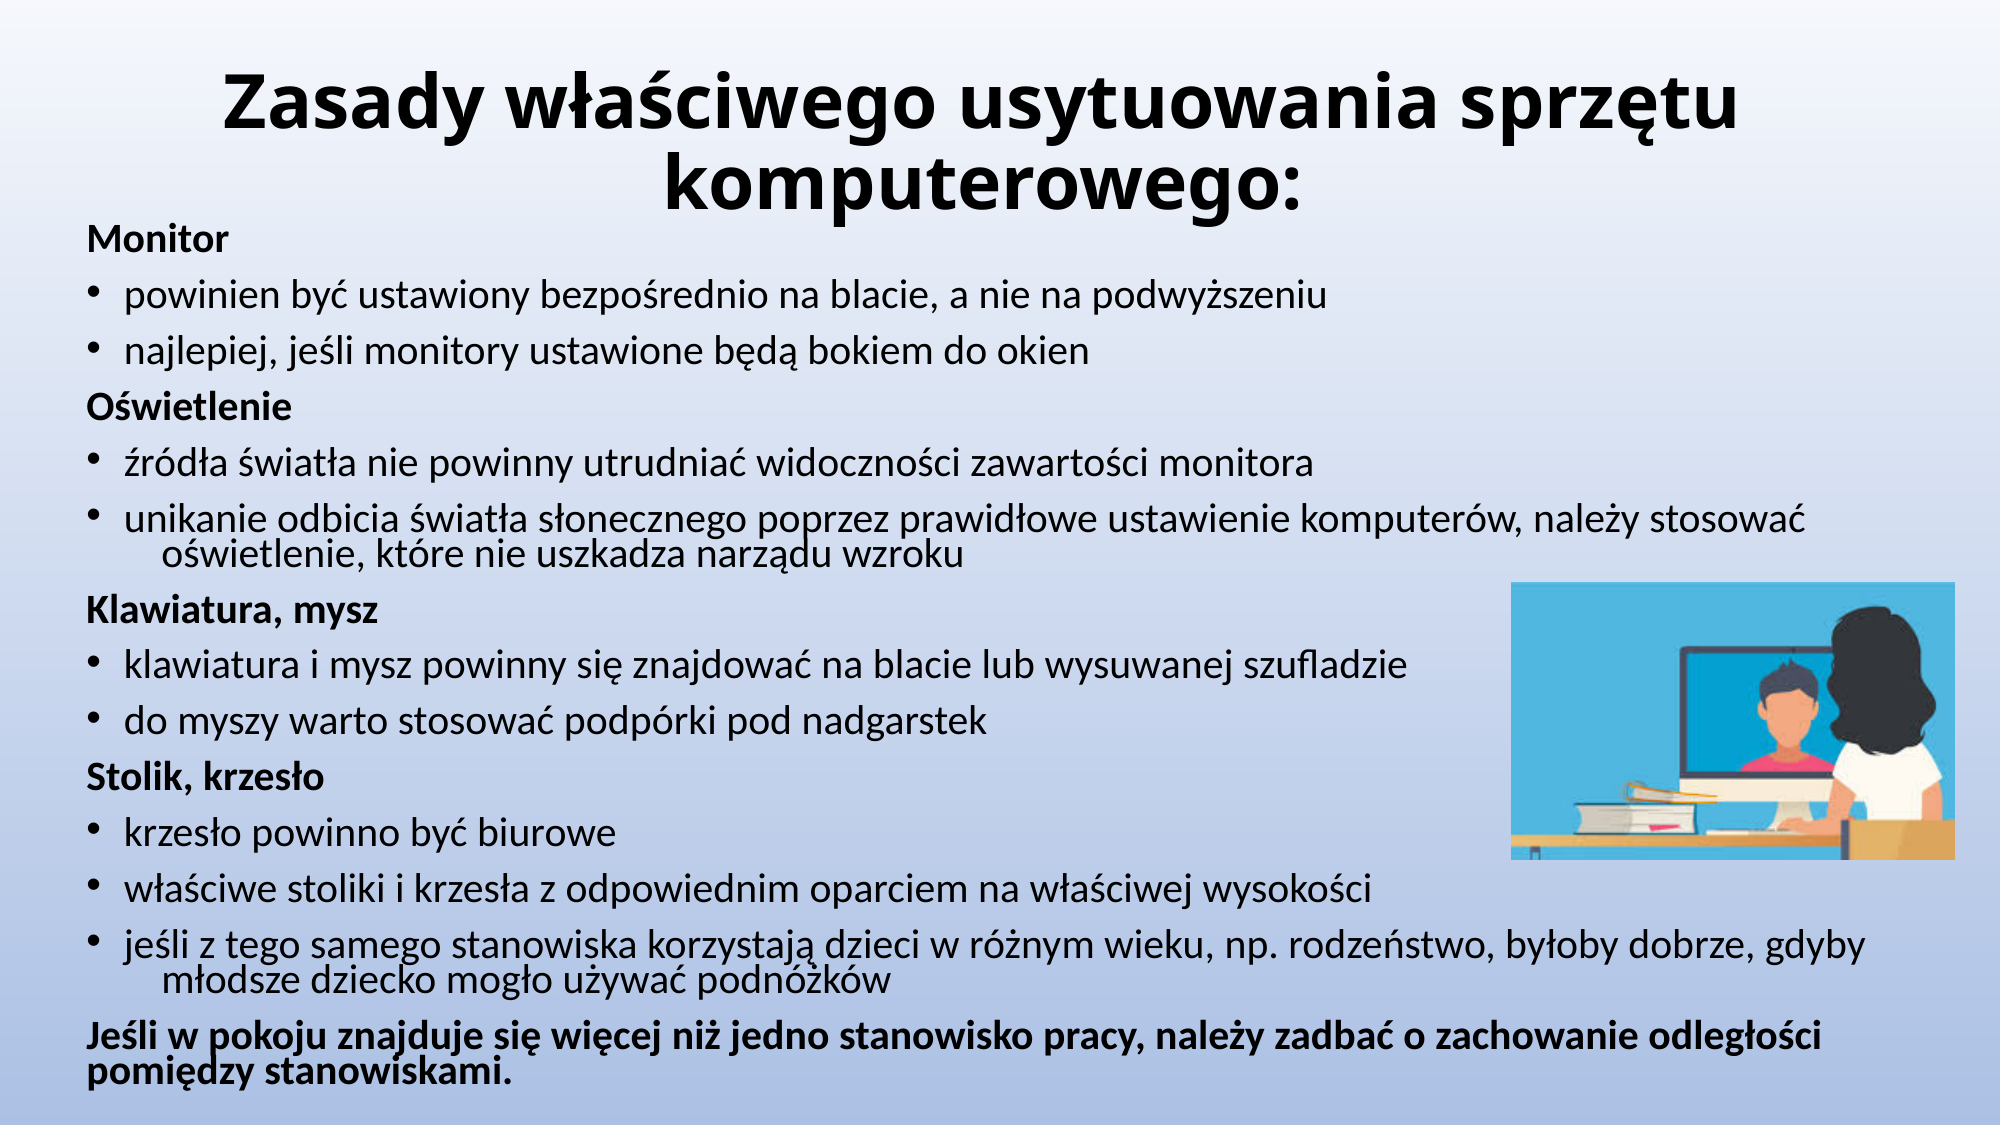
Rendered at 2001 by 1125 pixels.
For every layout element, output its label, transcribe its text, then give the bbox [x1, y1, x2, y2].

picture [1511, 582, 1955, 860]
title Zasady właściwego usytuowania sprzętu komputerowego: [120, 55, 1846, 217]
list Monitor powinien być ustawiony bezpośrednio na blacie, a nie na podwyższeniu najlepiej, jeśli monitory ustawione będą bokiem do okien Oświetlenie źródła światła nie powinny utrudniać widoczności zawartości monitora unikanie odbicia światła słonecznego poprzez prawidłowe ustawienie komputerów, należy stosować oświetlenie, które nie uszkadza narządu wzroku Klawiatura, mysz klawiatura i mysz powinny się znajdować na blacie lub wysuwanej szufladzie do myszy warto stosować podpórki pod nadgarstek Stolik, krzesło krzesło powinno być biurowe właściwe stoliki i krzesła z odpowiednim oparciem na właściwej wysokości jeśli z tego samego stanowiska korzystają dzieci w różnym wieku, np. rodzeństwo, byłoby dobrze, gdyby młodsze dziecko mogło używać podnóżków Jeśli w pokoju znajduje się więcej niż jedno stanowisko pracy, należy zadbać o zachowanie odległości pomiędzy stanowiskami. [71, 217, 1895, 1125]
